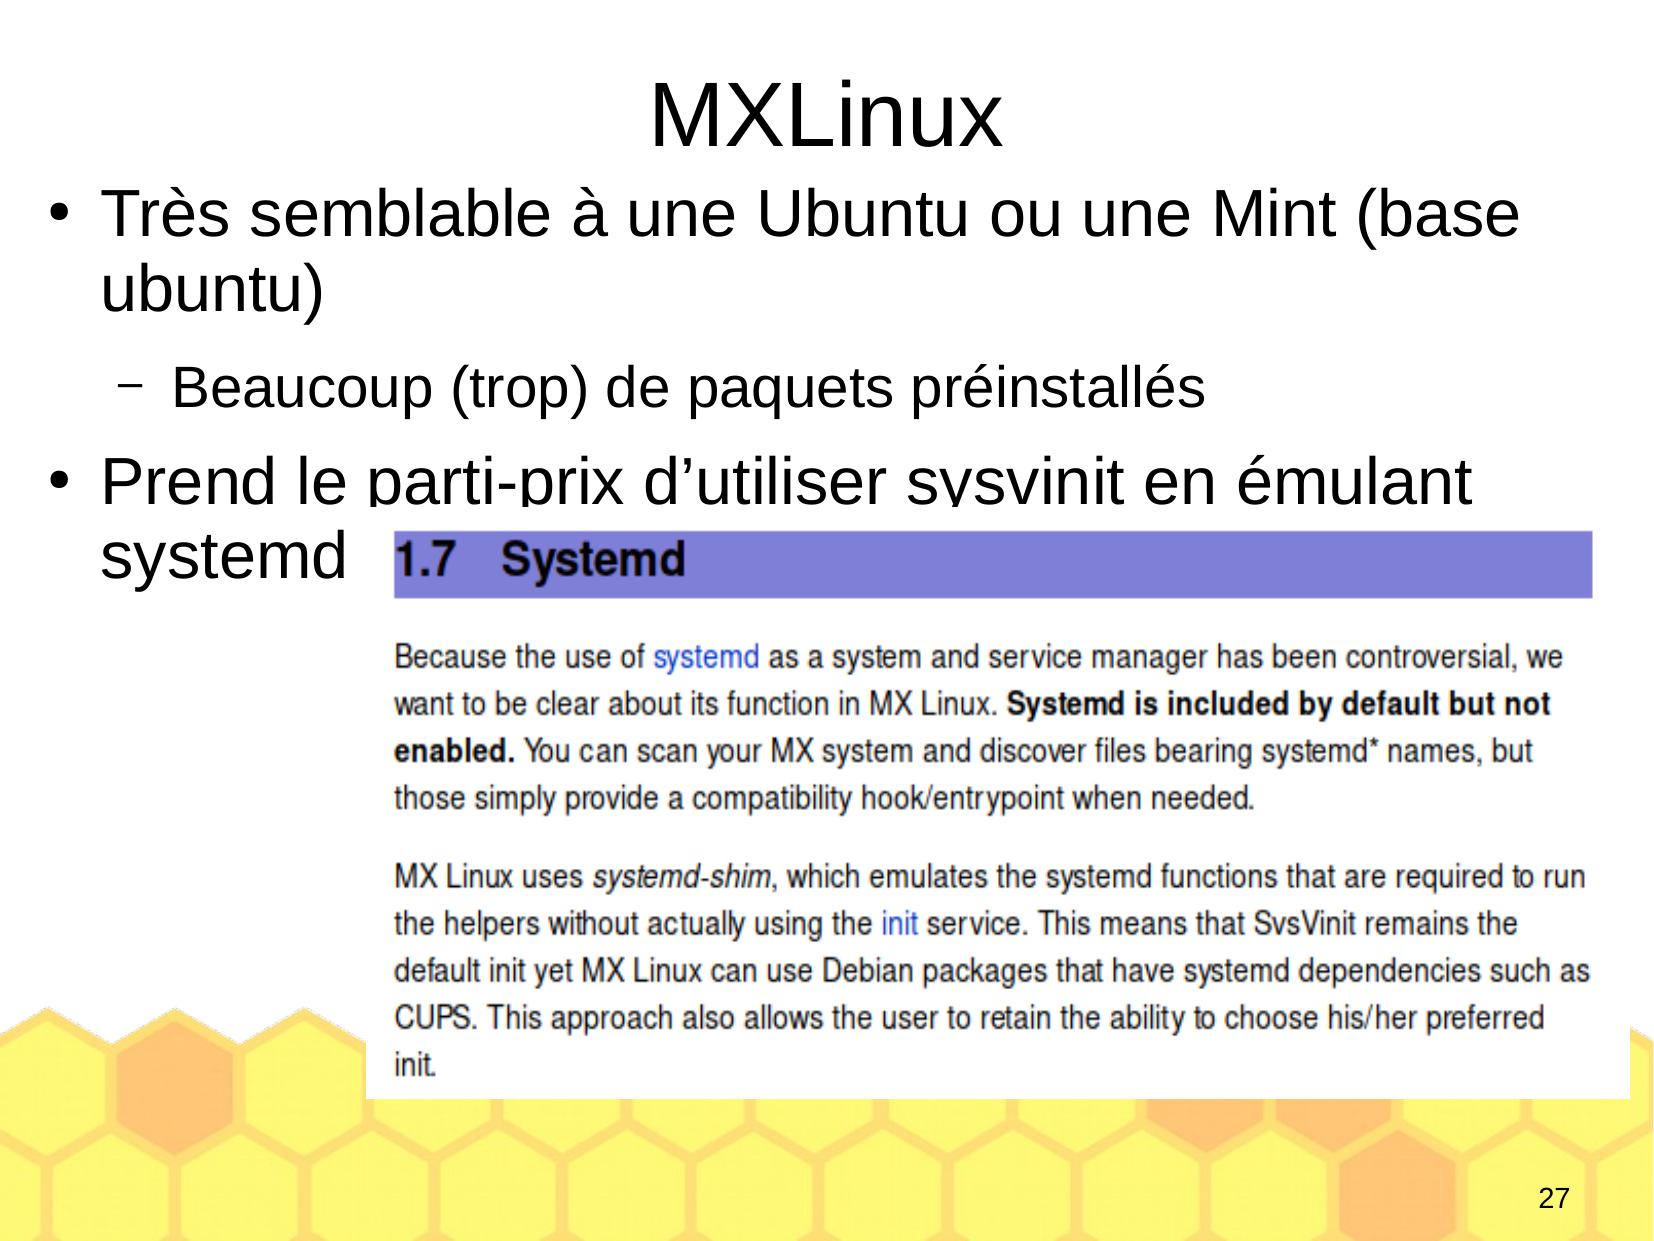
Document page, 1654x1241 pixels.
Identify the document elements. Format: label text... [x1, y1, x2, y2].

list Très semblable à une Ubuntu ou une Mint (base ubuntu) Beaucoup (trop) de paquets préinstallés Prend le parti-prix d’utiliser sysvinit en émulant systemd [29, 176, 1583, 716]
title MXLinux [82, 36, 1571, 176]
picture [0, 507, 1654, 1241]
